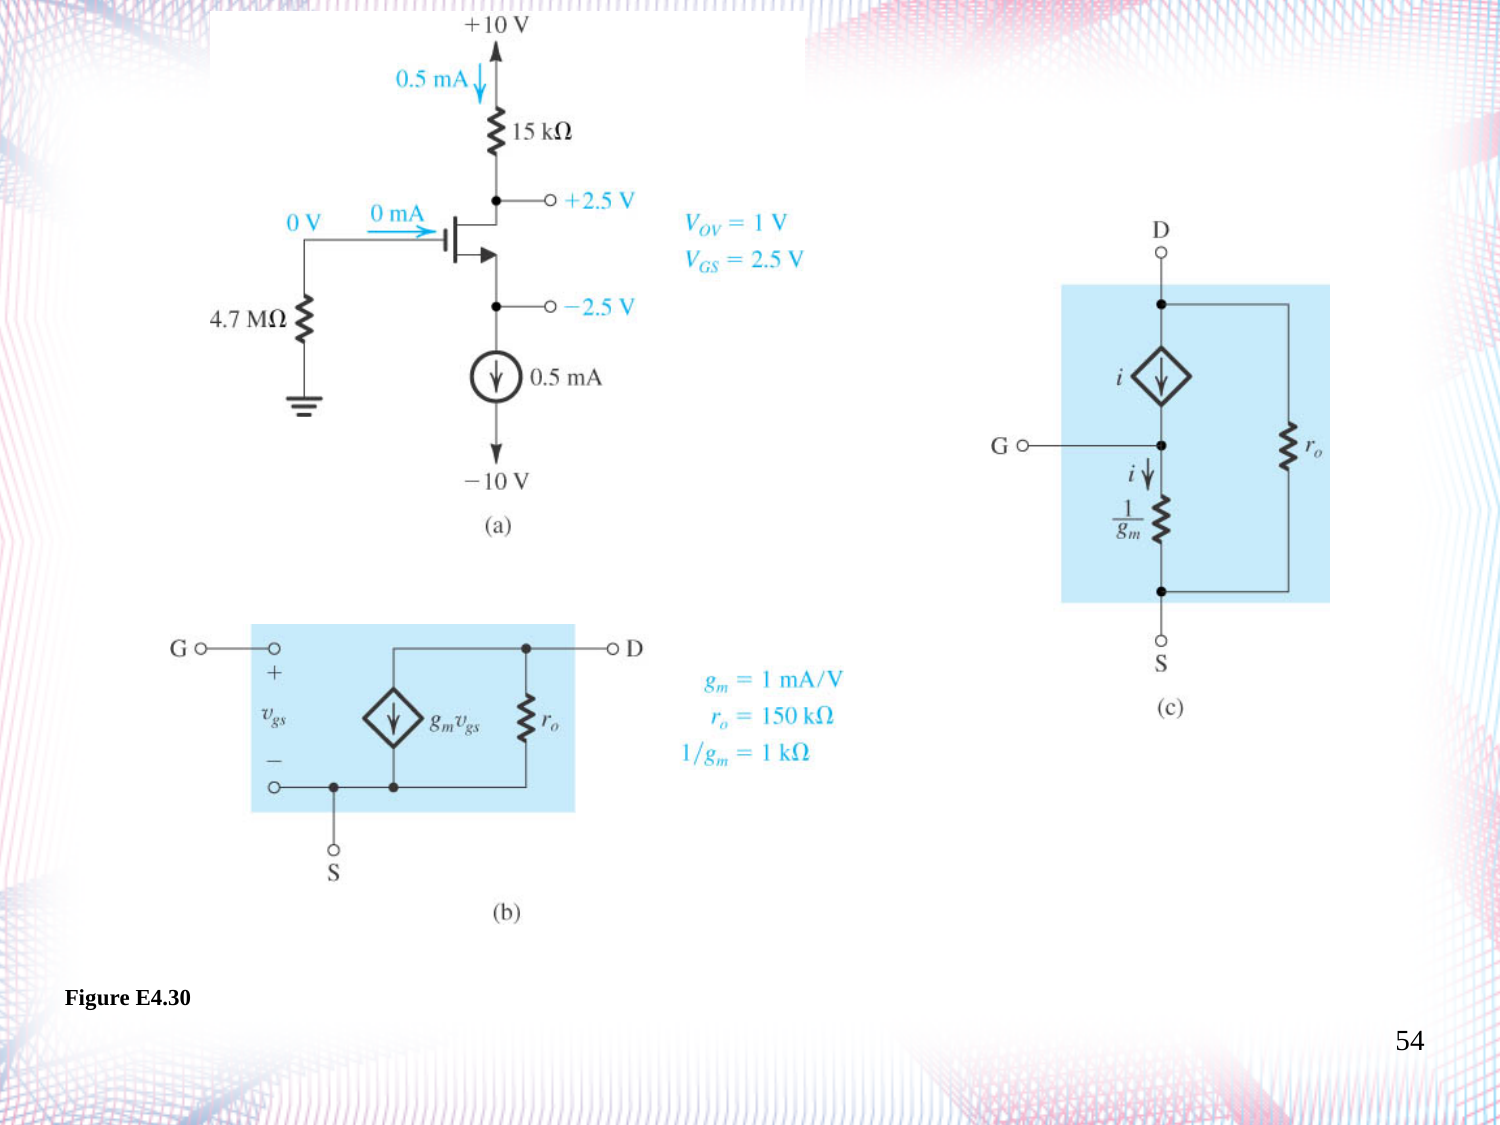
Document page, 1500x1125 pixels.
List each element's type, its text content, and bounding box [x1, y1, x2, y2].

picture [0, 0, 1500, 1125]
text_box Figure E4.30 [49, 975, 1213, 1018]
